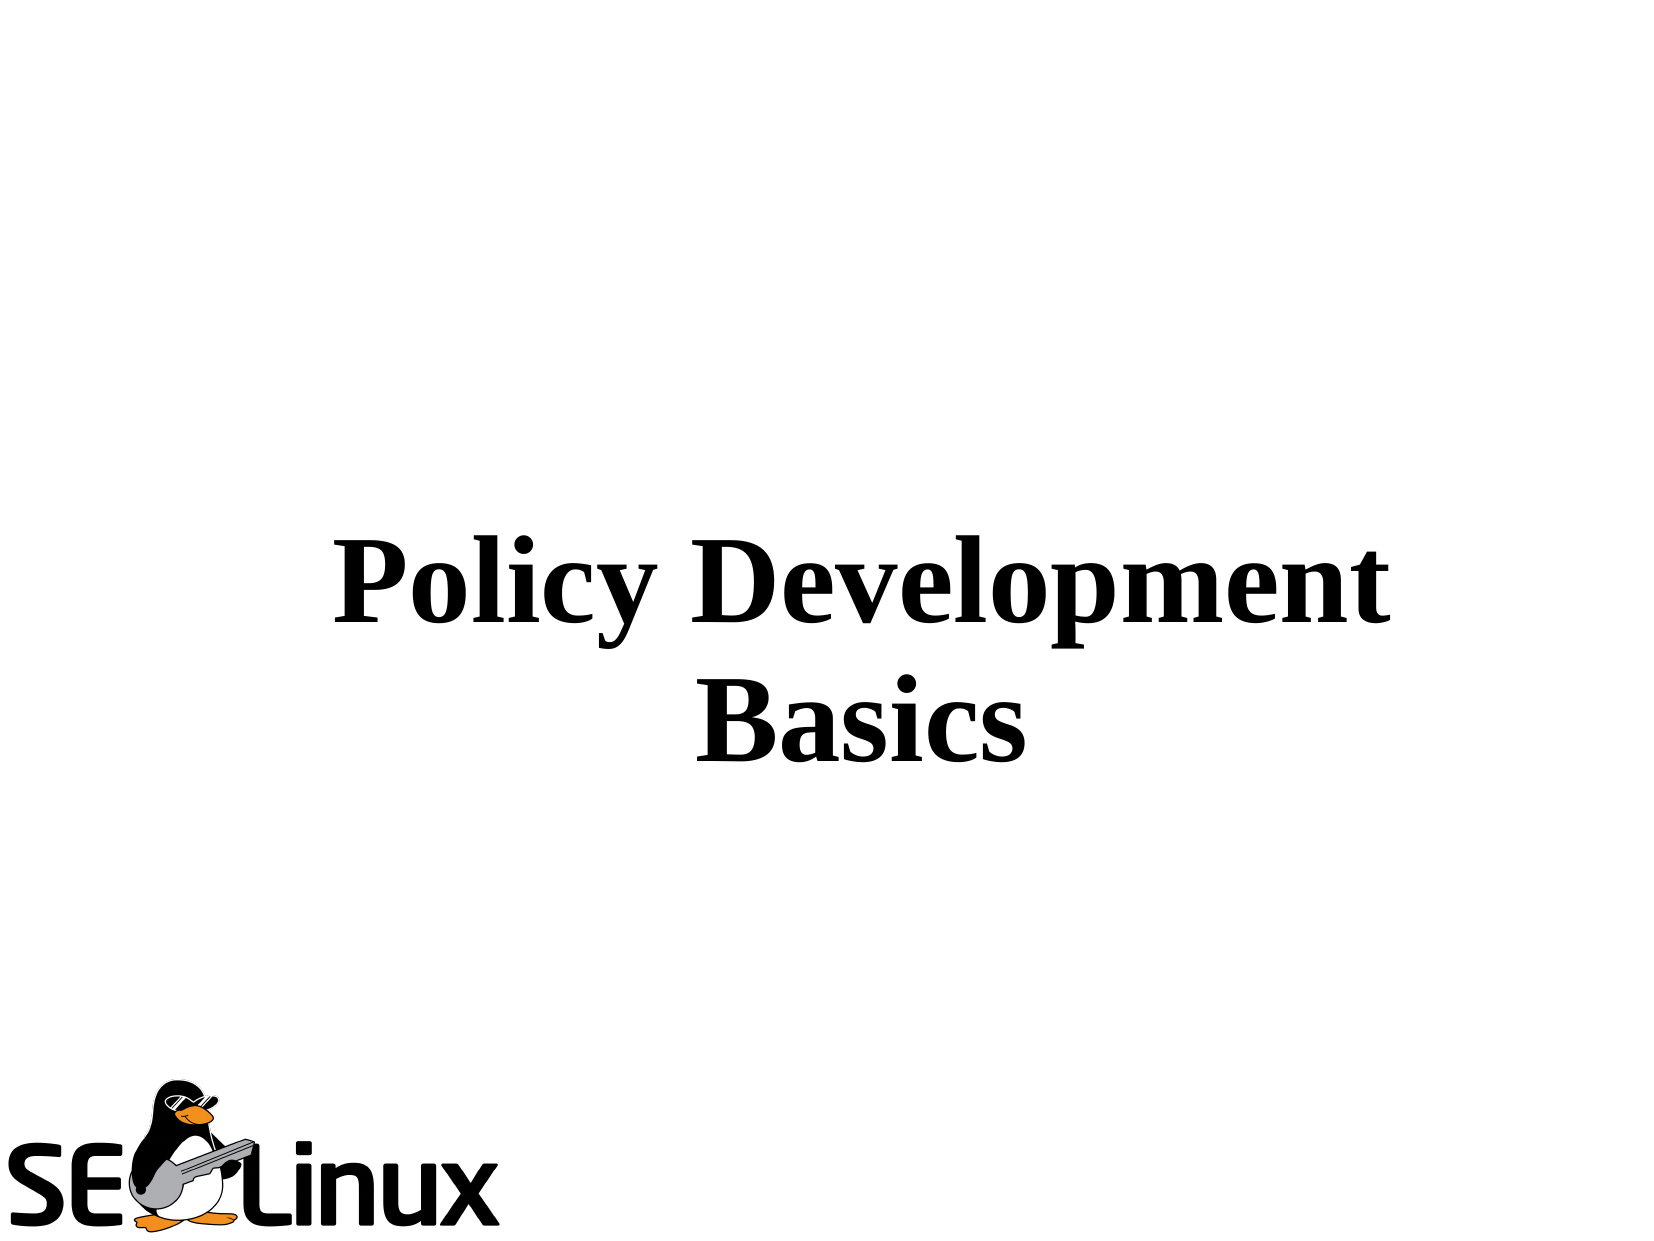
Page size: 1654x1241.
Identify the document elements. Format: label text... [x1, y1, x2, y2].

picture [0, 919, 526, 1241]
list Policy Development Basics [82, 290, 1571, 1010]
